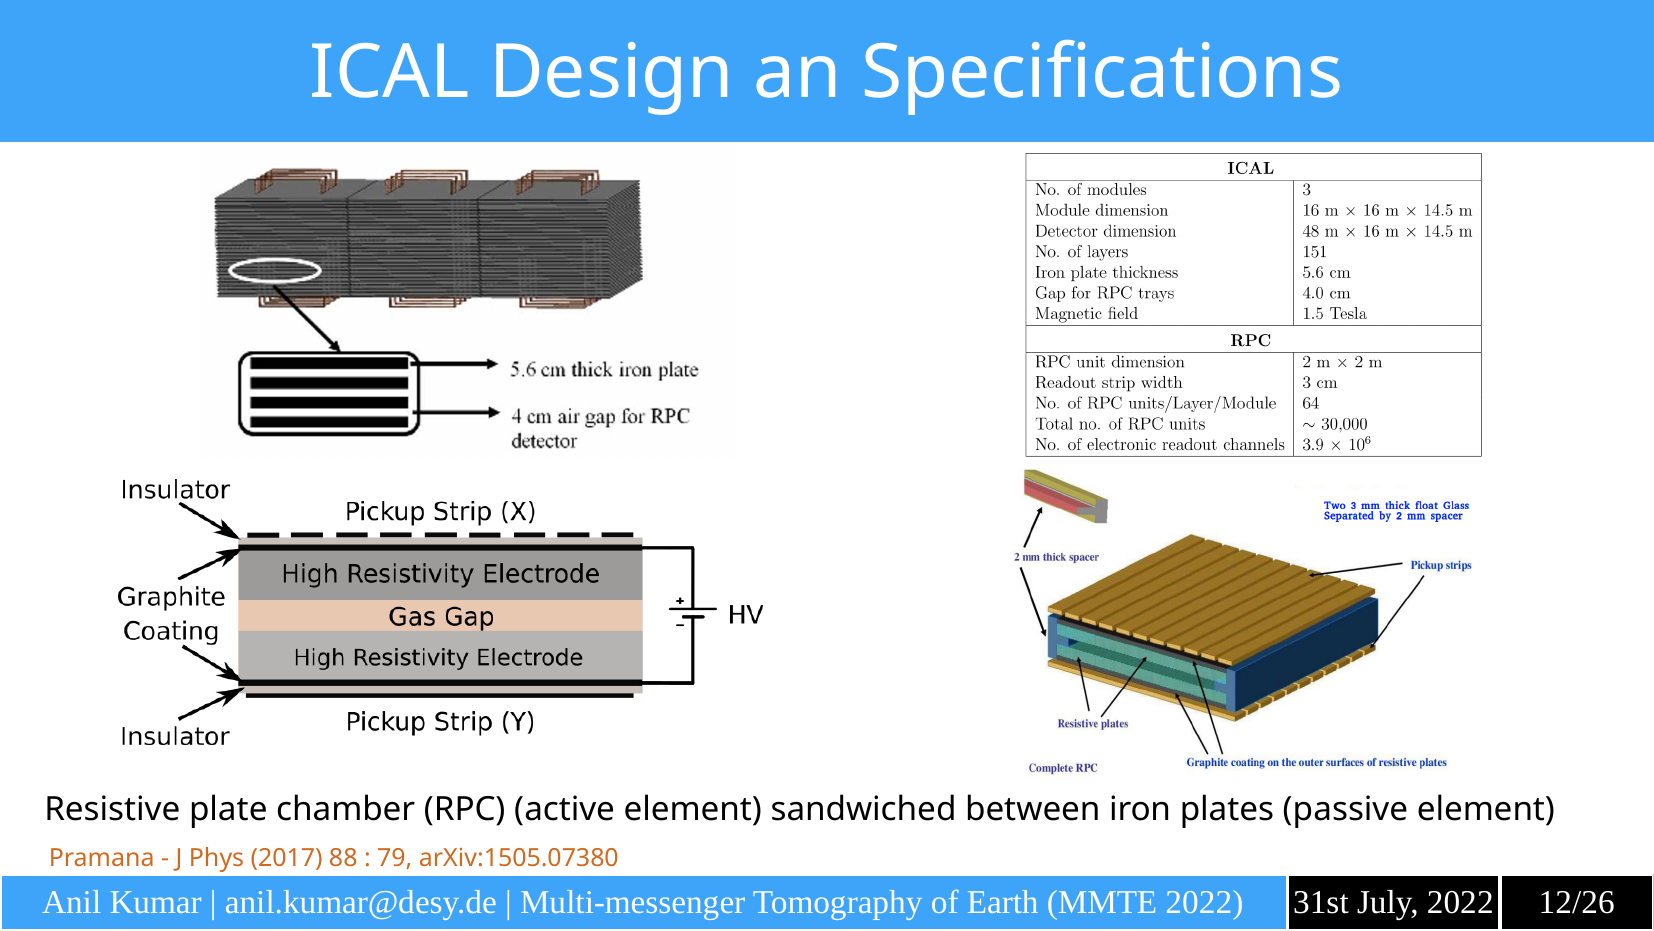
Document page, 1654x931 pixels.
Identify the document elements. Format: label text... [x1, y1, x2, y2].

picture [200, 145, 742, 461]
text_box Resistive plate chamber (RPC) (active element) sandwiched between iron plates (passive element) [29, 777, 1625, 837]
picture [998, 147, 1491, 777]
title ICAL Design an Specifications [0, 0, 1654, 142]
picture [118, 479, 763, 745]
text_box Pramana - J Phys (2017) 88 : 79, arXiv:1505.07380 [34, 832, 960, 897]
